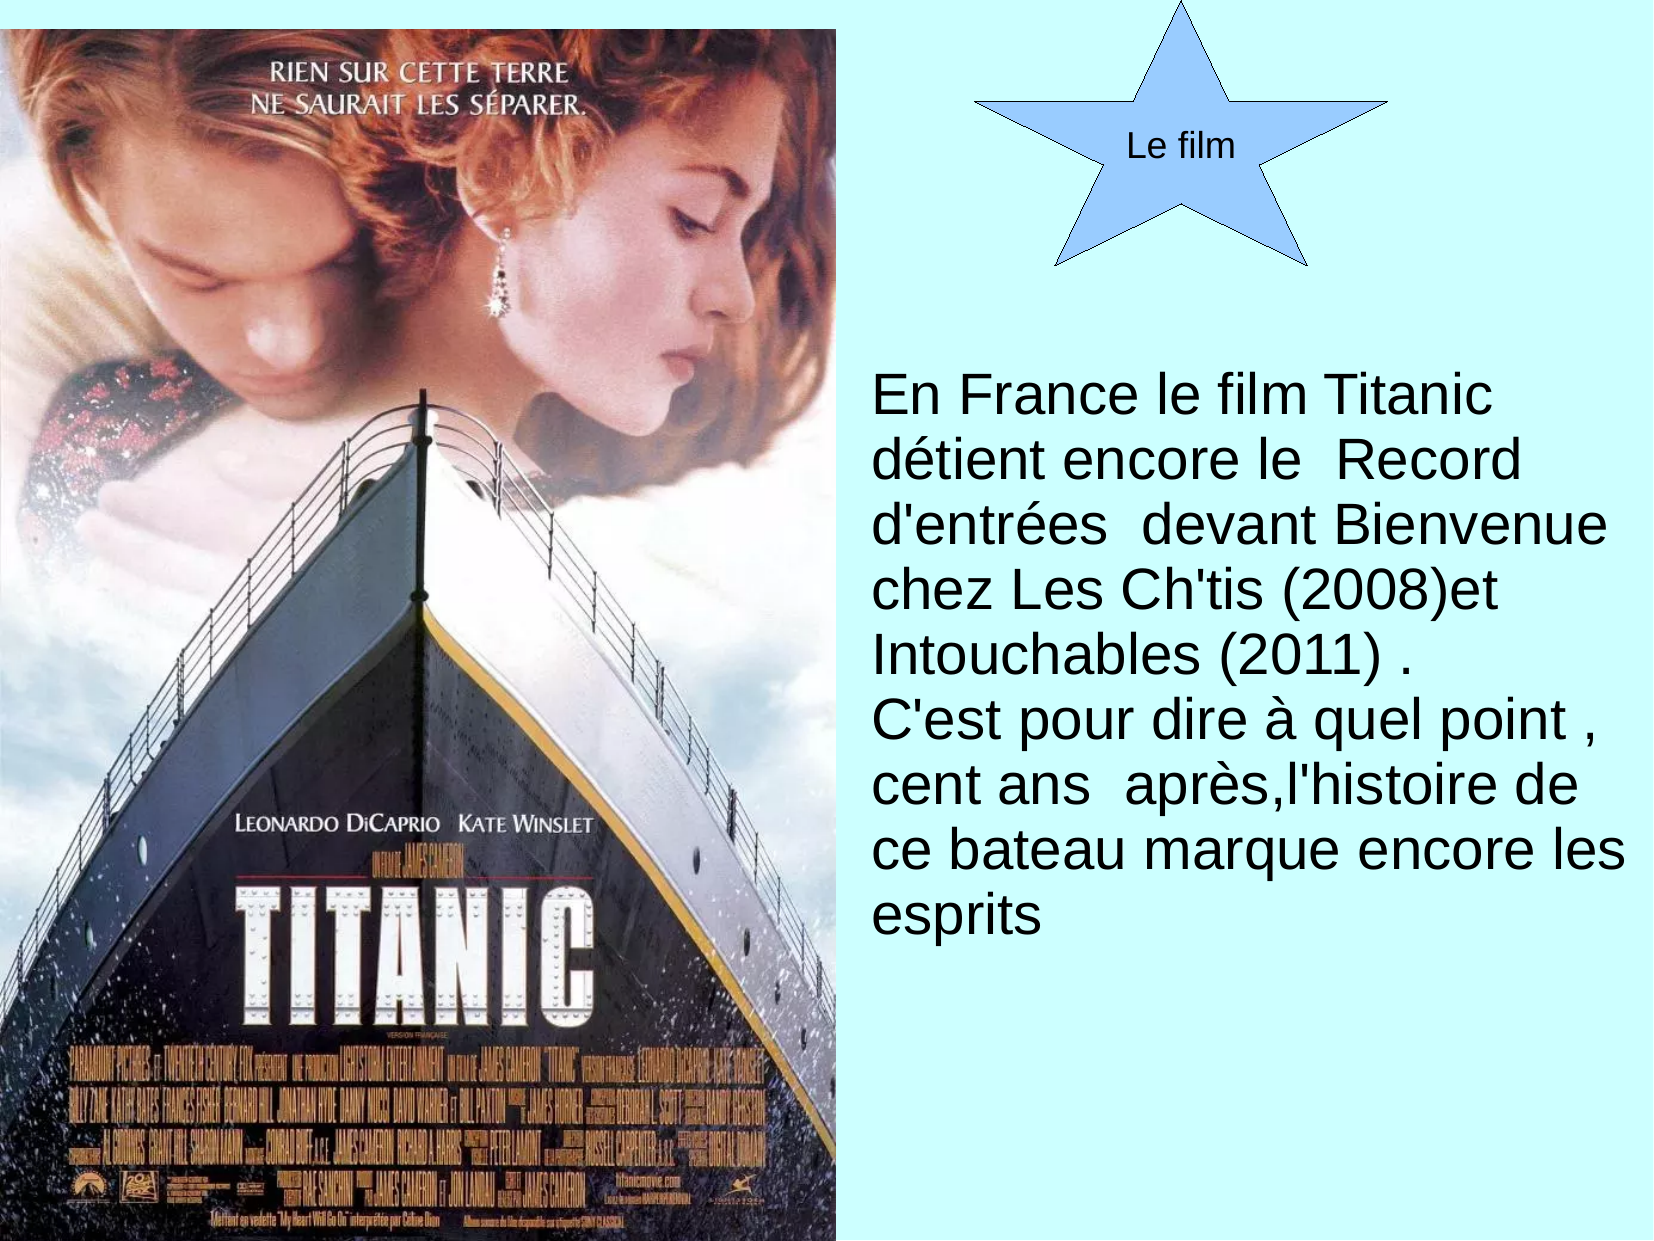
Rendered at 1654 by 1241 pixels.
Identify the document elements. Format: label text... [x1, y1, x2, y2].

text_box En France le film Titanic détient encore le Record d'entrées devant Bienvenue chez Les Ch'tis (2008)et Intouchables (2011) . C'est pour dire à quel point , cent ans après,l'histoire de ce bateau marque encore les esprits [856, 354, 1654, 953]
picture [0, 29, 836, 1241]
text_box Le film [974, 0, 1388, 266]
